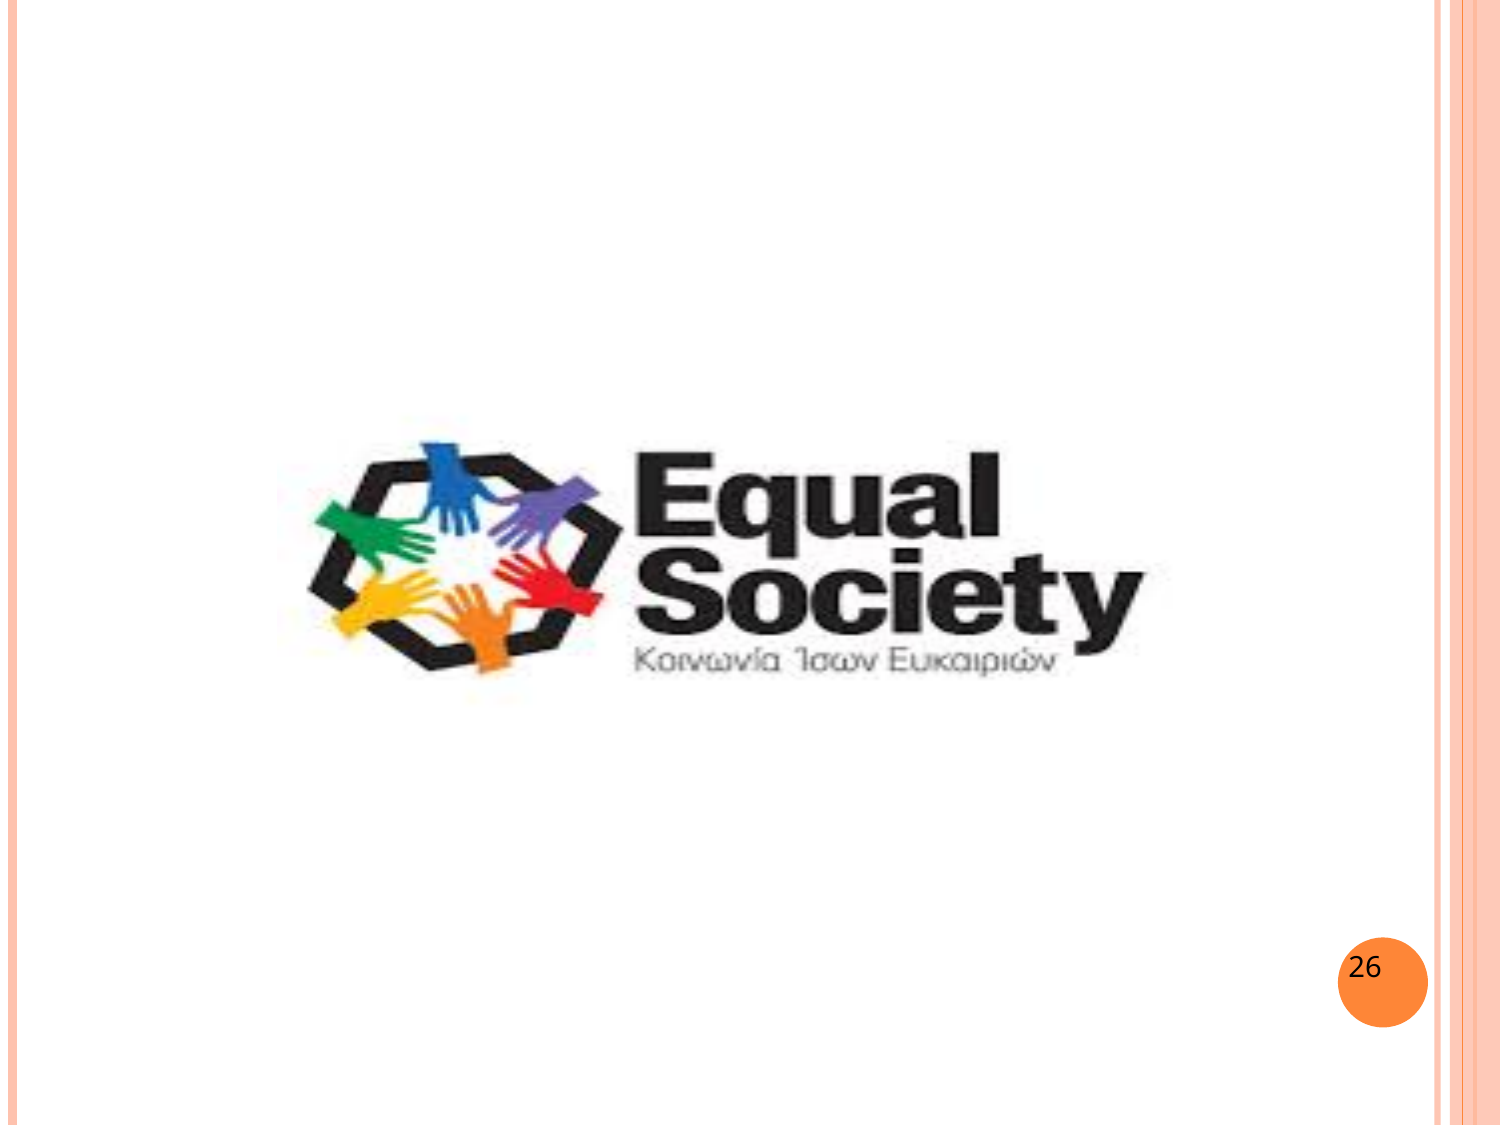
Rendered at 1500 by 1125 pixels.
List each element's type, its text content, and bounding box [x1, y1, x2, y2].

slide_number <αριθμός> [1333, 940, 1434, 1027]
picture [277, 226, 1176, 896]
